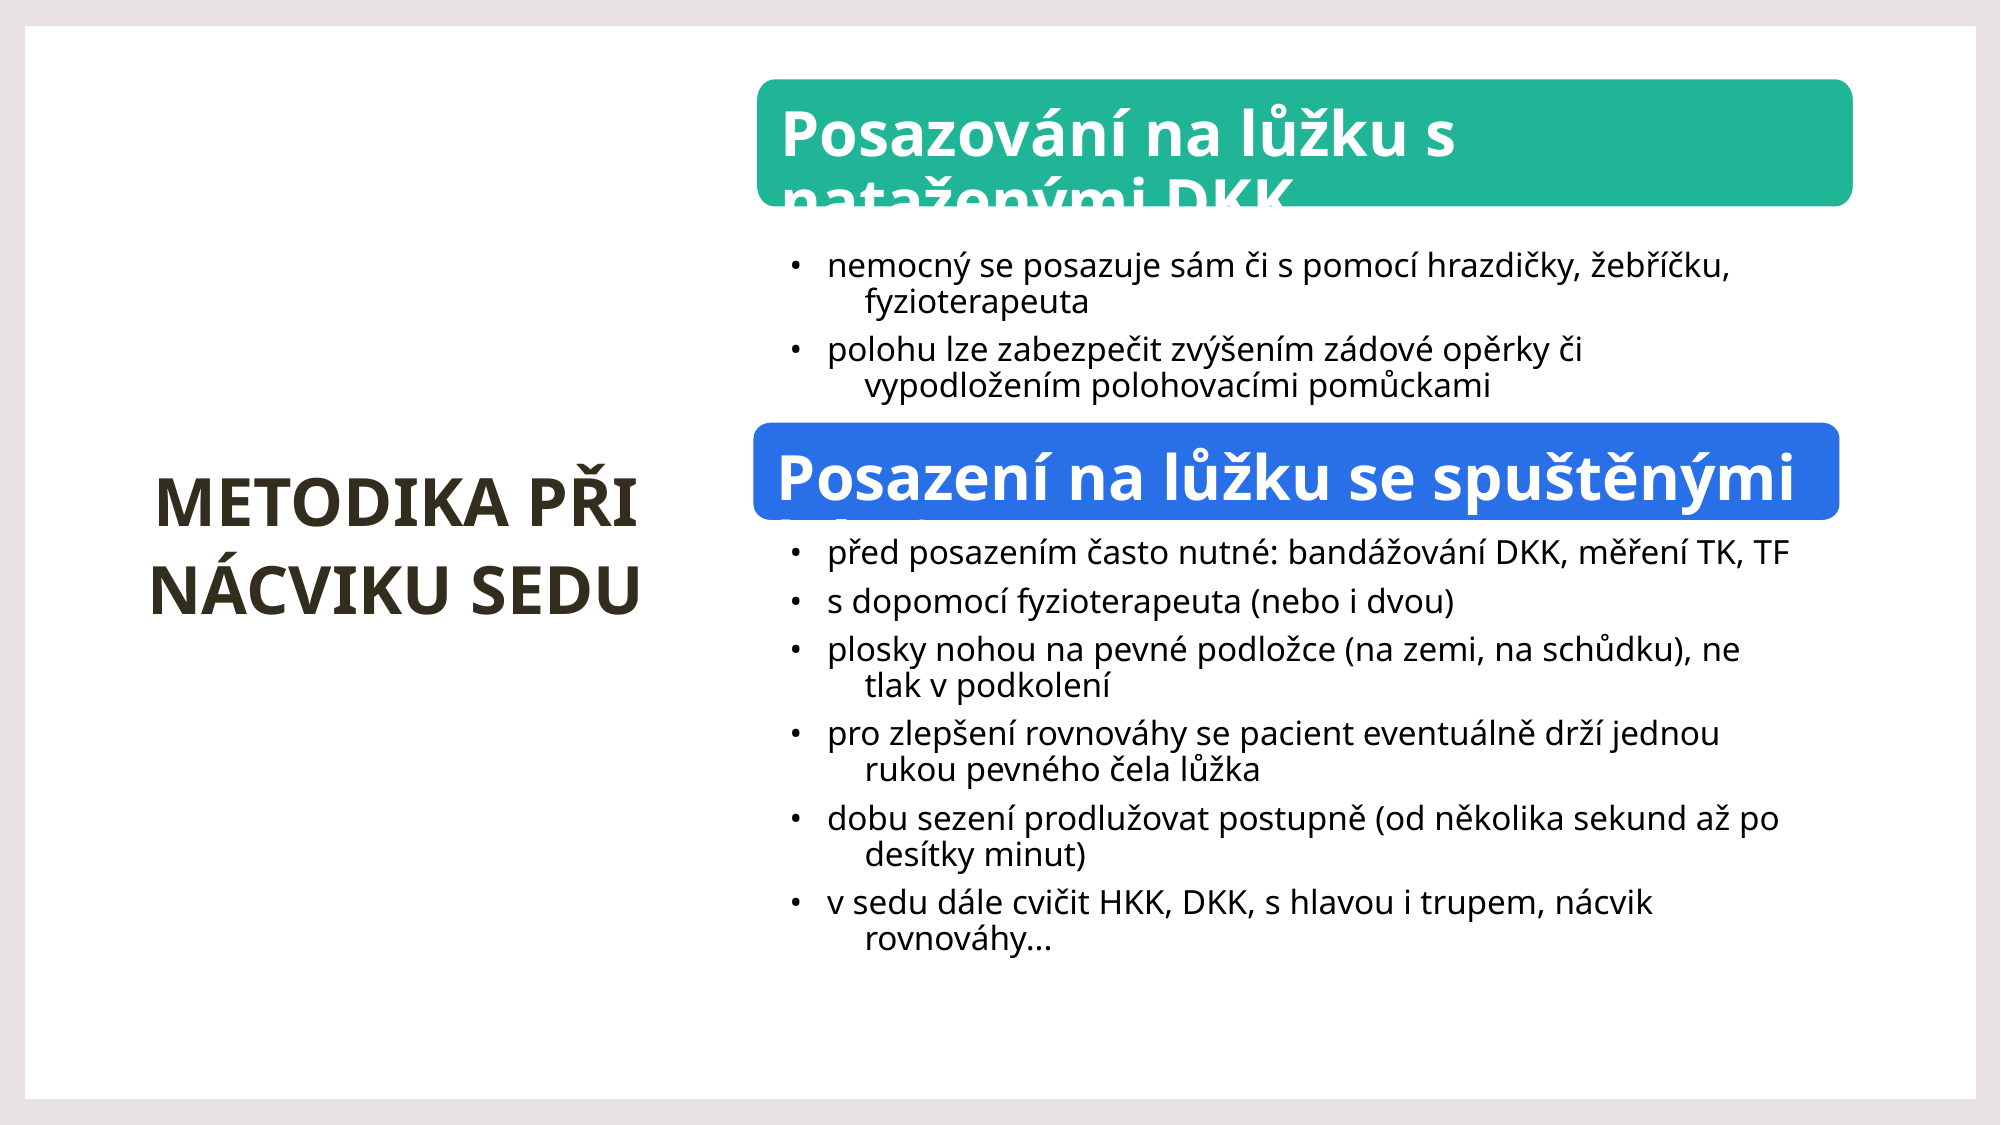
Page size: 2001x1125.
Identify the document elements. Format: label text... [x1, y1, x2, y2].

text_box Posazení na lůžku se spuštěnými bérci [752, 421, 1841, 522]
text_box před posazením často nutné: bandážování DKK, měření TK, TF s dopomocí fyzioterapeuta (nebo i dvou) plosky nohou na pevné podložce (na zemi, na schůdku), ne tlak v podkolení pro zlepšení rovnováhy se pacient eventuálně drží jednou rukou pevného čela lůžka dobu sezení prodlužovat postupně (od několika sekund až po desítky minut) v sedu dále cvičit HKK, DKK, s hlavou i trupem, nácvik rovnováhy... [752, 529, 1841, 1007]
text_box [0, 0, 2000, 1125]
title METODIKA PŘI NÁCVIKU SEDU [64, 145, 728, 934]
text_box nemocný se posazuje sám či s pomocí hrazdičky, žebříčku, fyzioterapeuta polohu lze zabezpečit zvýšením zádové opěrky či vypodložením polohovacími pomůckami [752, 242, 1807, 392]
text_box Posazování na lůžku s nataženými DKK [755, 78, 1854, 208]
